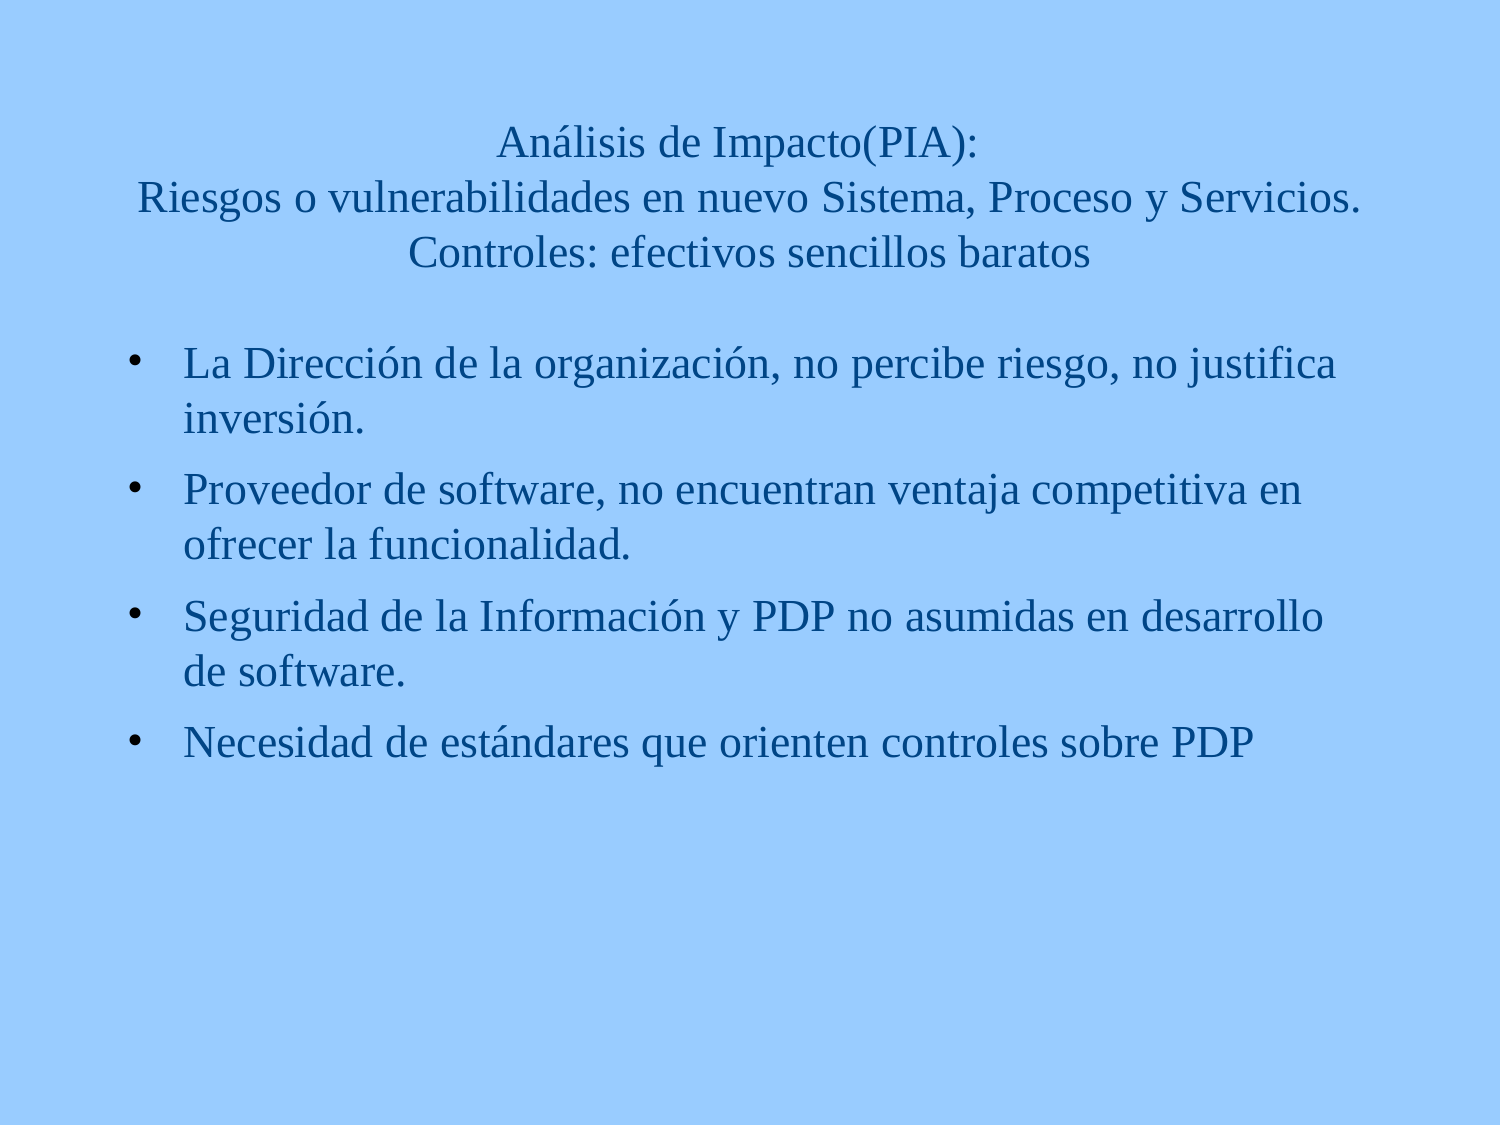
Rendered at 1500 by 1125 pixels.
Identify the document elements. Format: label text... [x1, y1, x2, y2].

title Análisis de Impacto(PIA): Riesgos o vulnerabilidades en nuevo Sistema, Proceso y Servicios. Controles: efectivos sencillos baratos [112, 99, 1388, 288]
list La Dirección de la organización, no percibe riesgo, no justifica inversión. Proveedor de software, no encuentran ventaja competitiva en ofrecer la funcionalidad. Seguridad de la Información y PDP no asumidas en desarrollo de software. Necesidad de estándares que orienten controles sobre PDP [112, 324, 1388, 1001]
